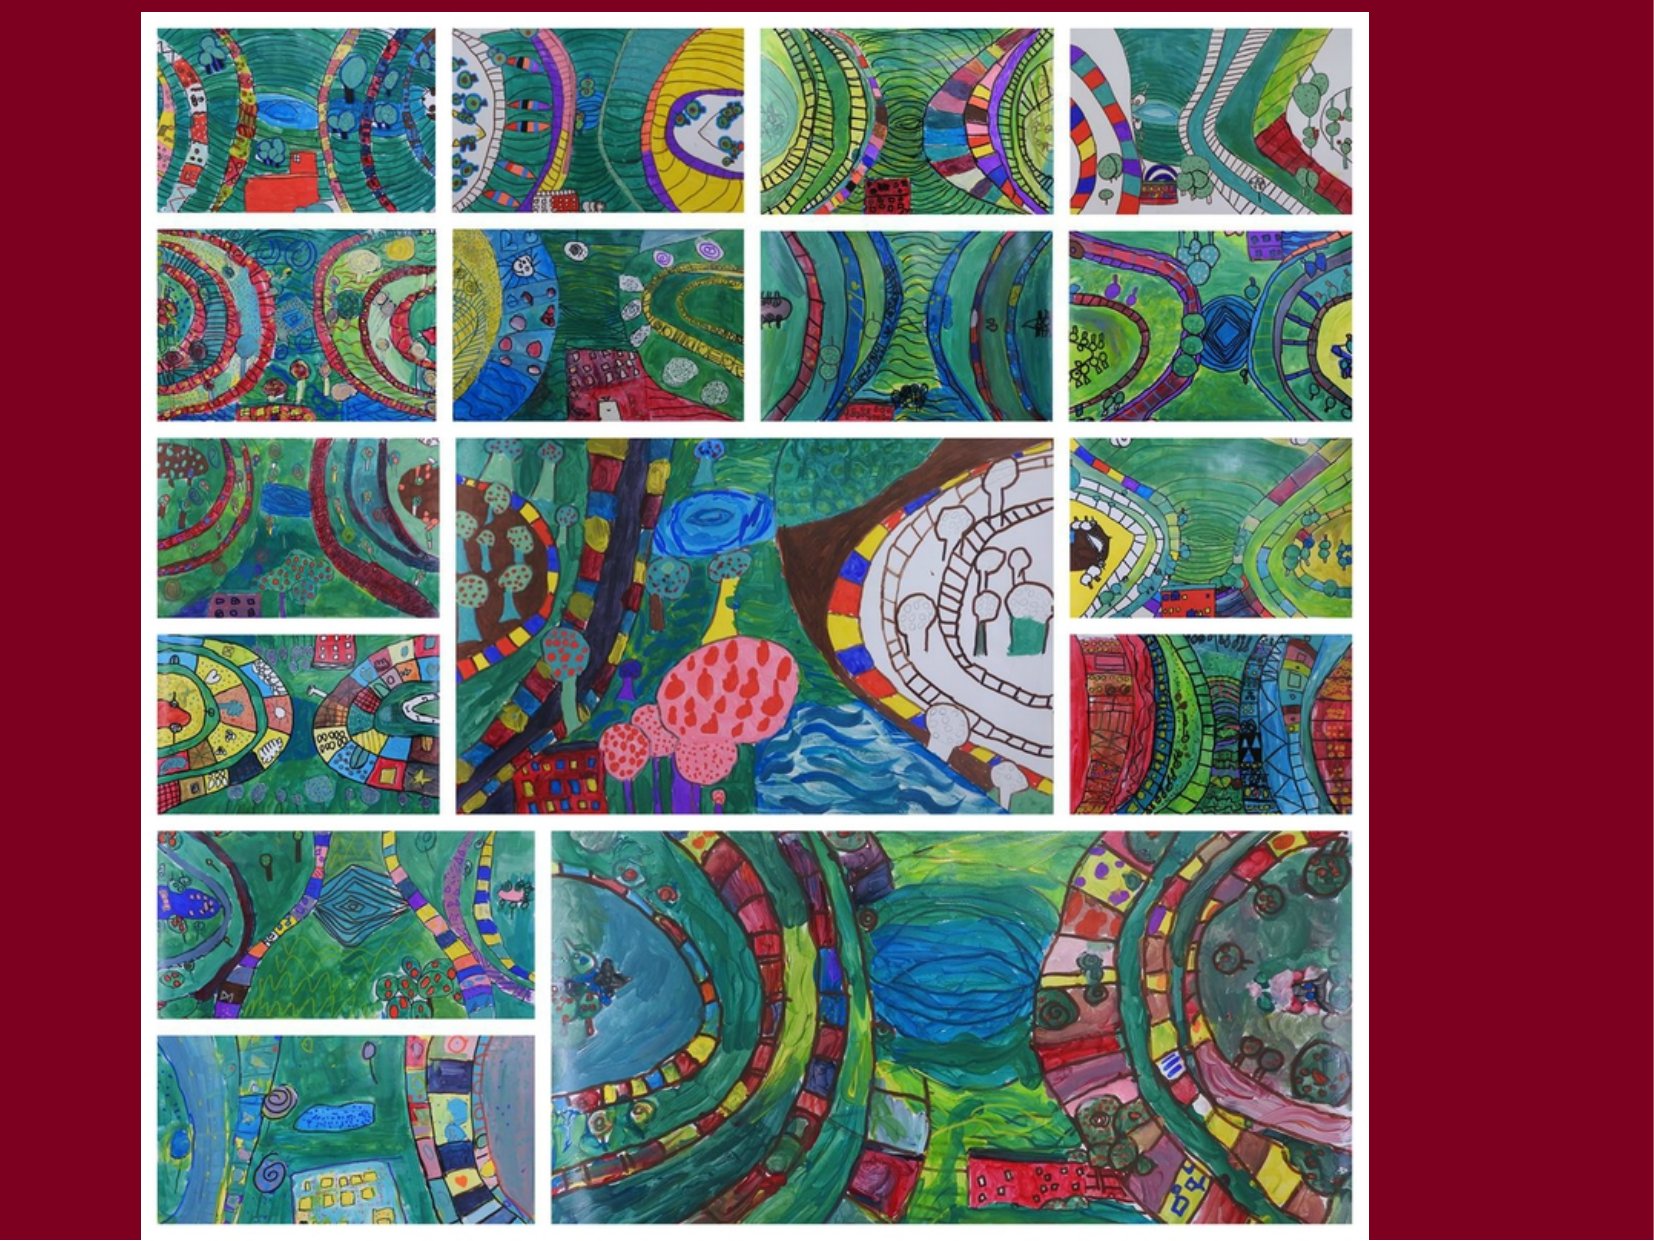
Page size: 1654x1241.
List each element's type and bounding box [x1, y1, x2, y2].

picture [141, 12, 1369, 1241]
